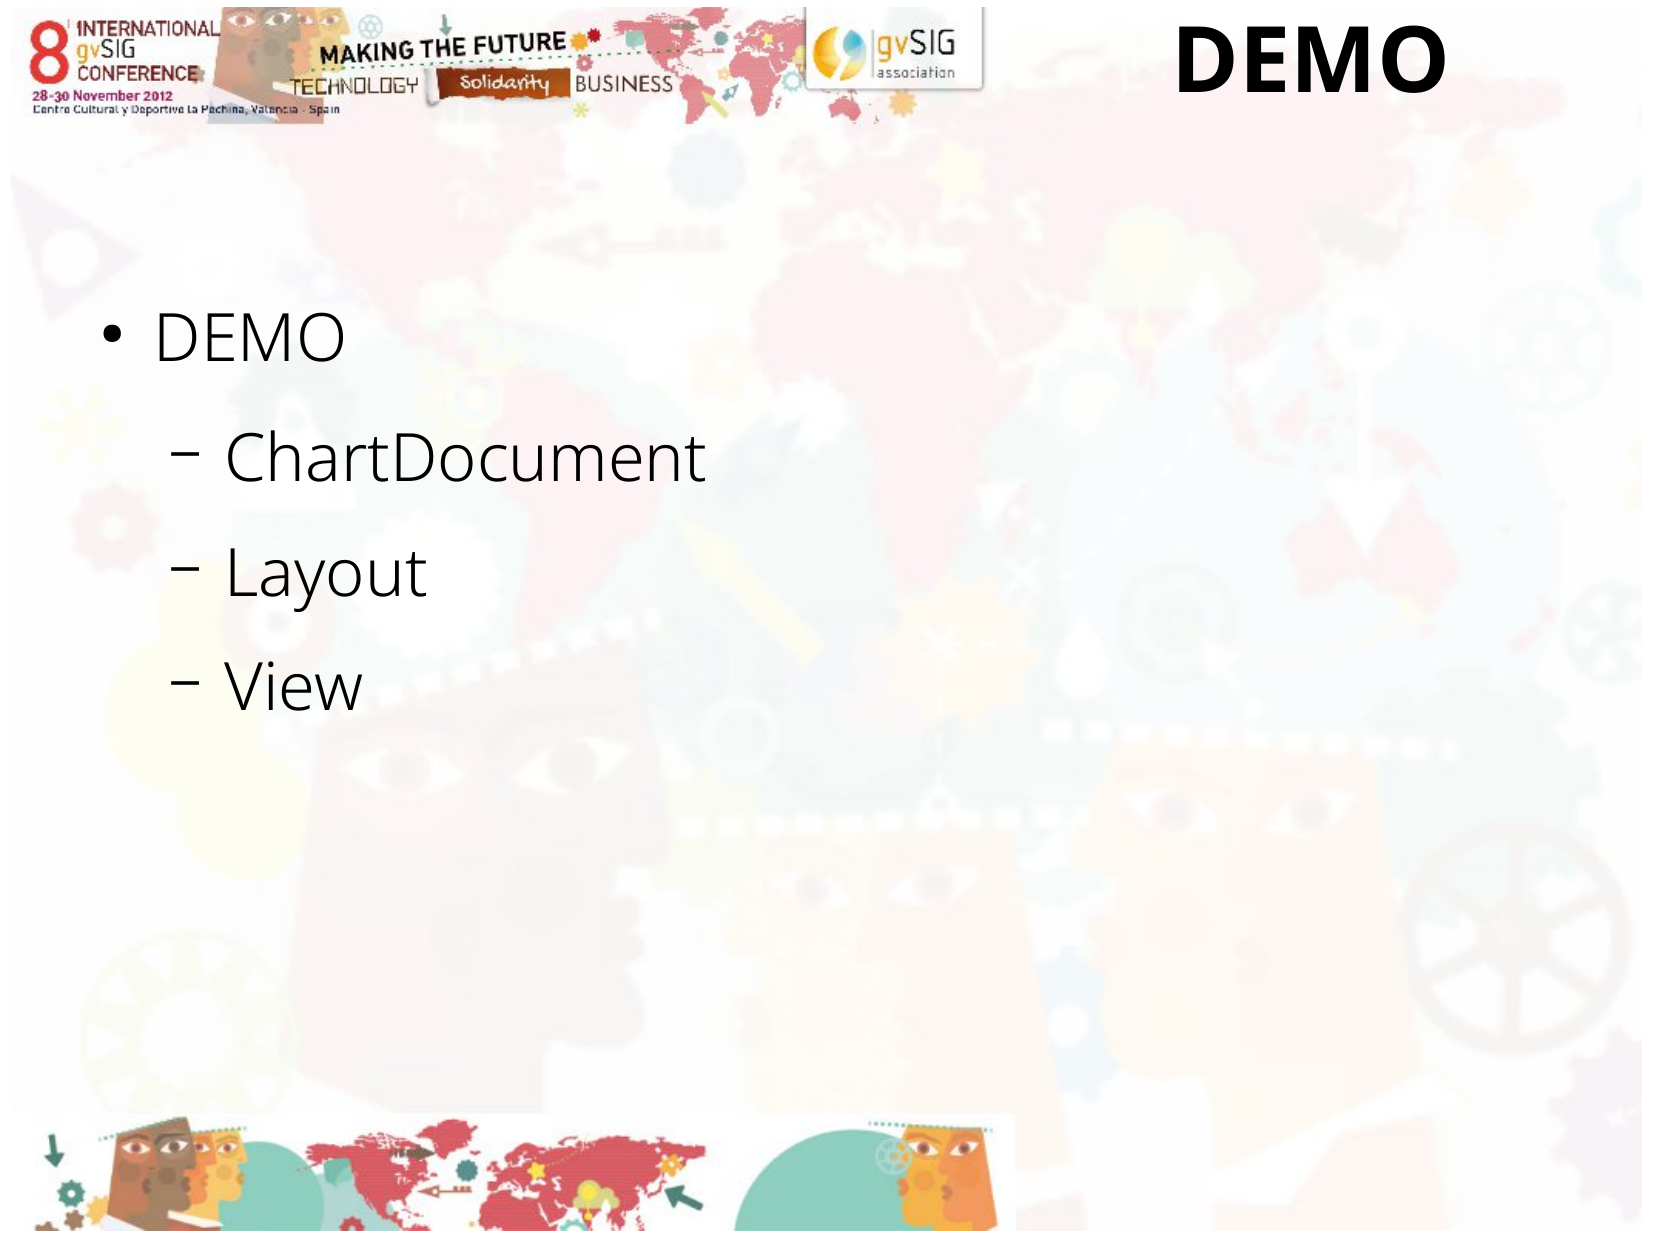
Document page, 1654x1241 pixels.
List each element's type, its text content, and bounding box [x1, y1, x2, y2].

picture [11, 7, 1642, 1231]
list DEMO ChartDocument Layout View [82, 290, 1538, 1010]
title DEMO [992, 0, 1630, 119]
